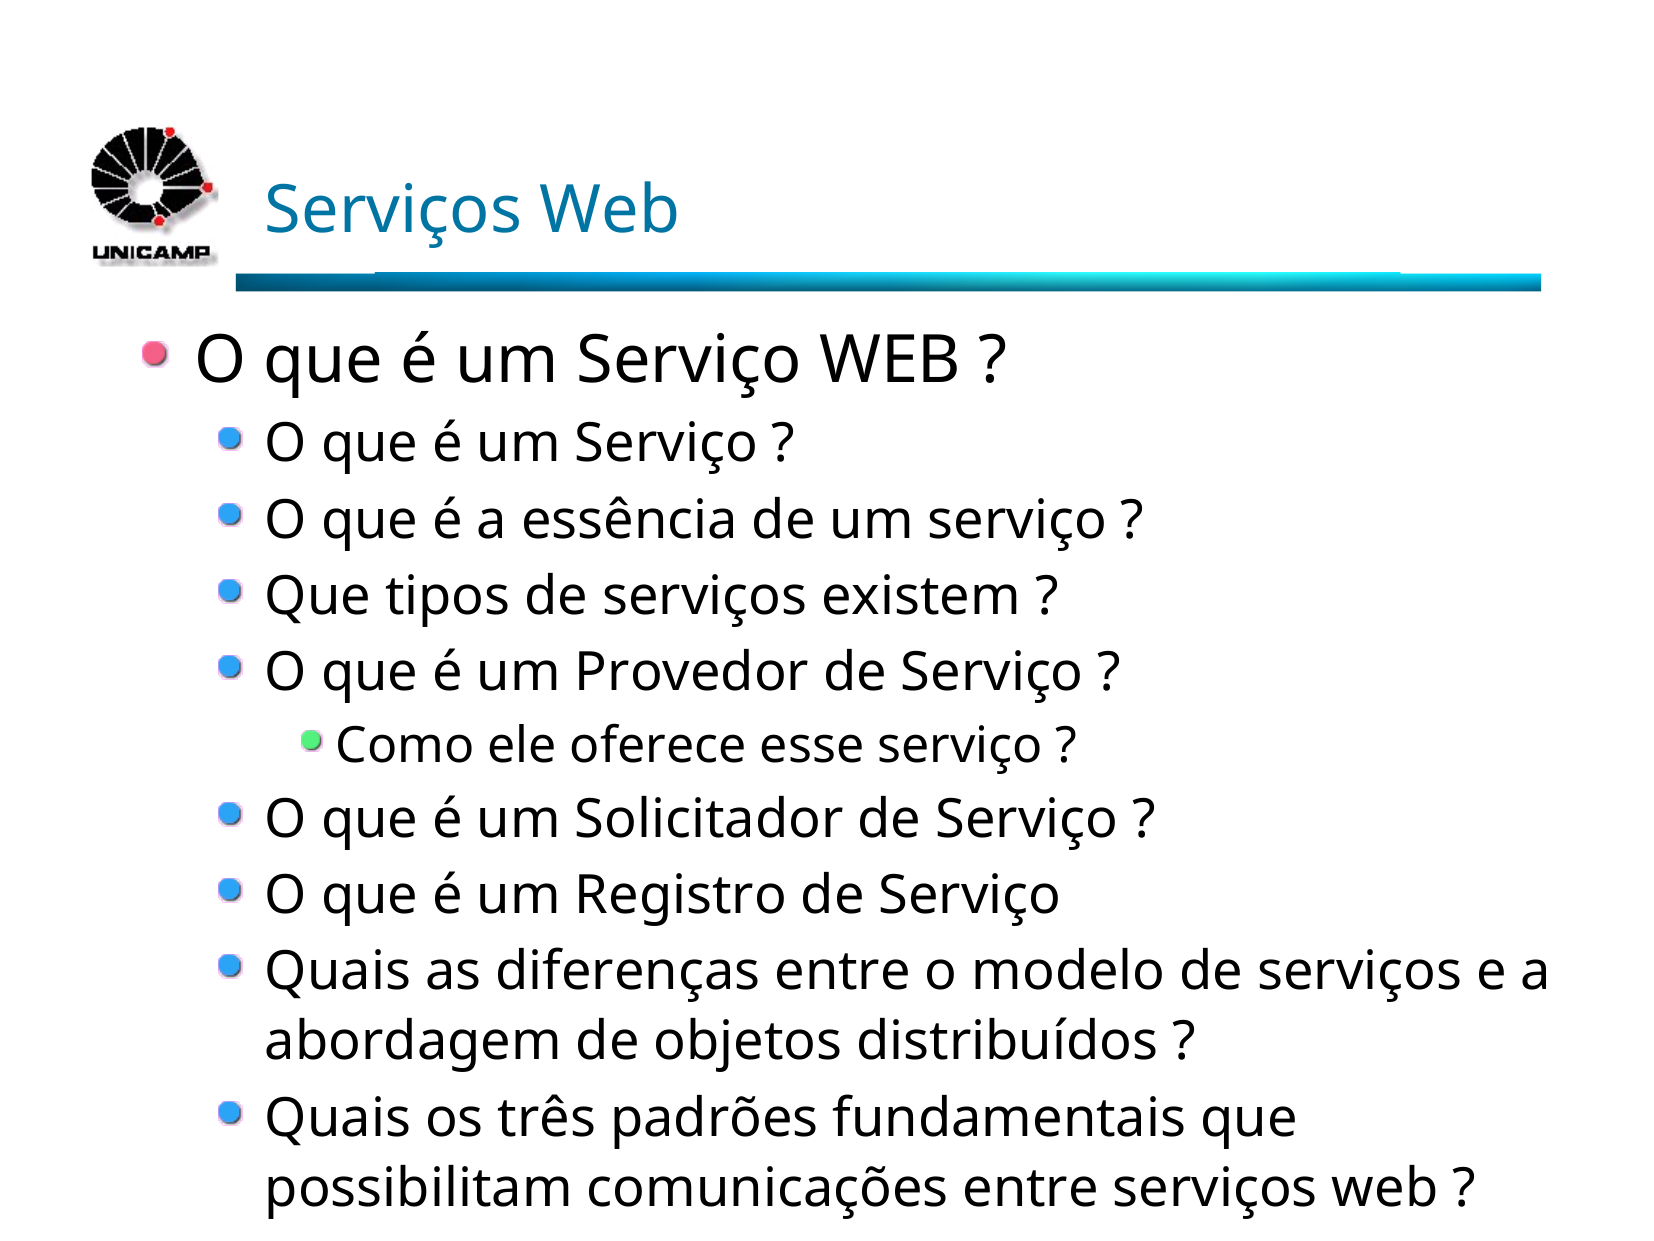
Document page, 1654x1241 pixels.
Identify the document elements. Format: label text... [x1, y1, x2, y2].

picture [125, 272, 1654, 295]
title Serviços Web [264, 42, 1534, 250]
list O que é um Serviço WEB ? O que é um Serviço ? O que é a essência de um serviço ? Que tipos de serviços existem ? O que é um Provedor de Serviço ? Como ele oferece esse serviço ? O que é um Solicitador de Serviço ? O que é um Registro de Serviço Quais as diferenças entre o modelo de serviços e a abordagem de objetos distribuídos ? Quais os três padrões fundamentais que possibilitam comunicações entre serviços web ? [123, 313, 1595, 1133]
